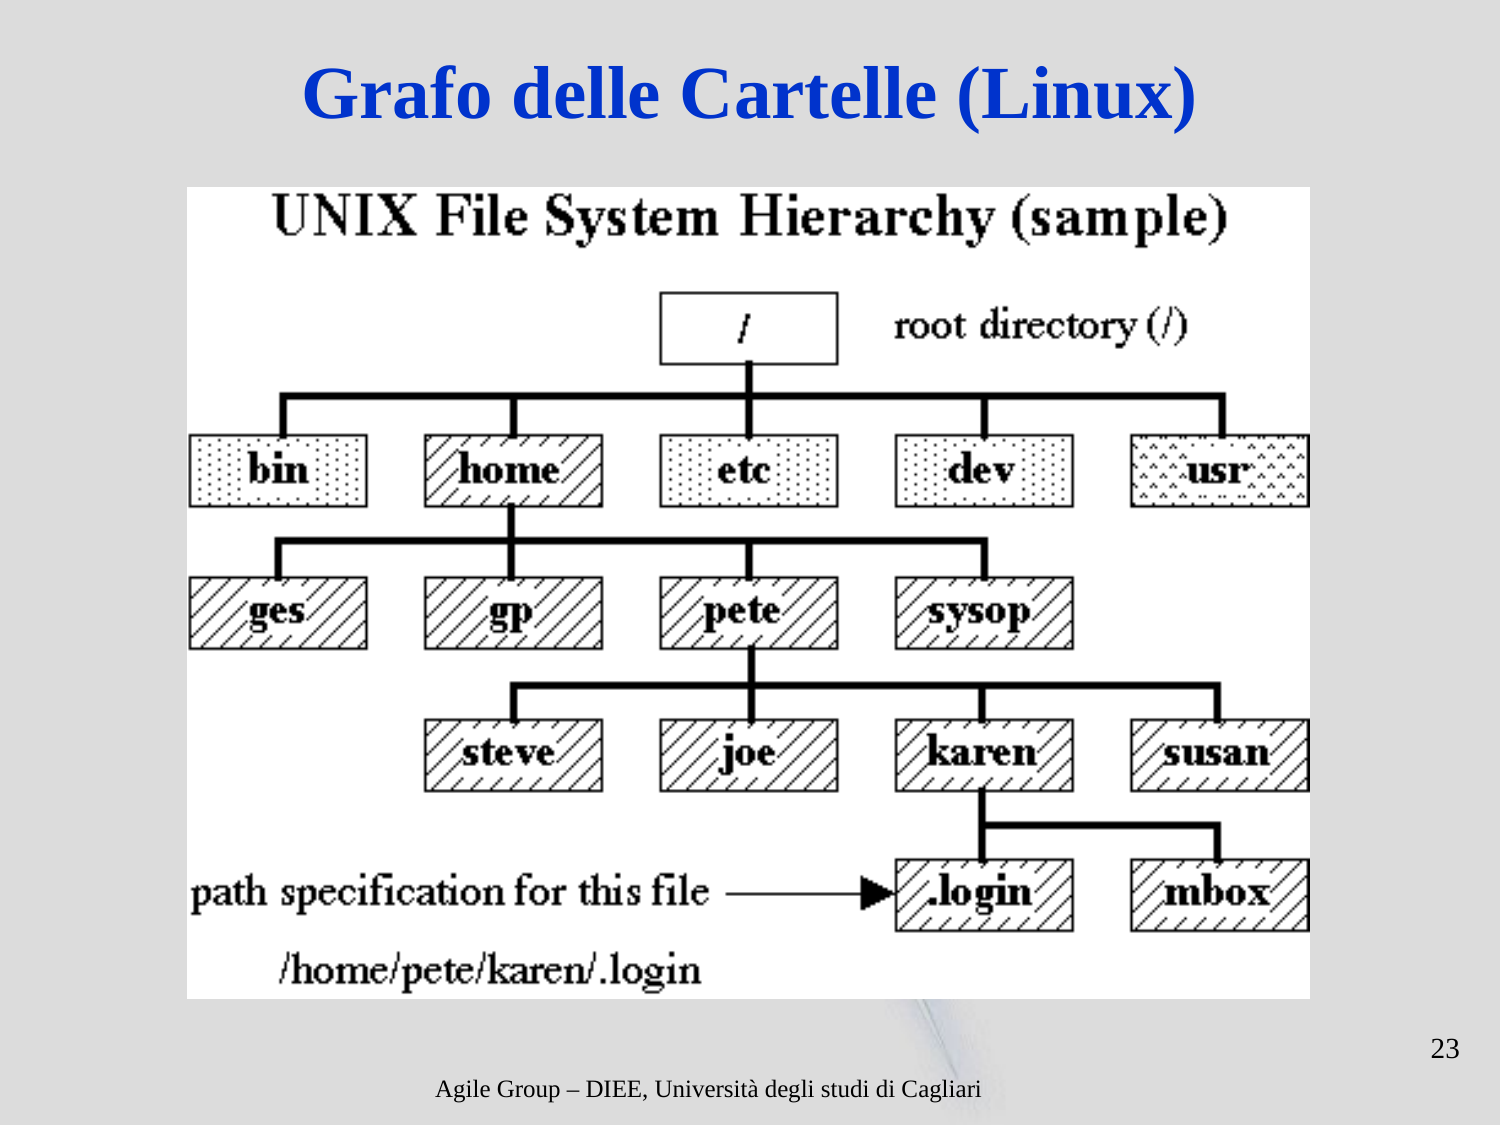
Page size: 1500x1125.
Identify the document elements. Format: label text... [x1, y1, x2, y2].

picture [0, 0, 1500, 1125]
title Grafo delle Cartelle (Linux) [112, 12, 1388, 175]
